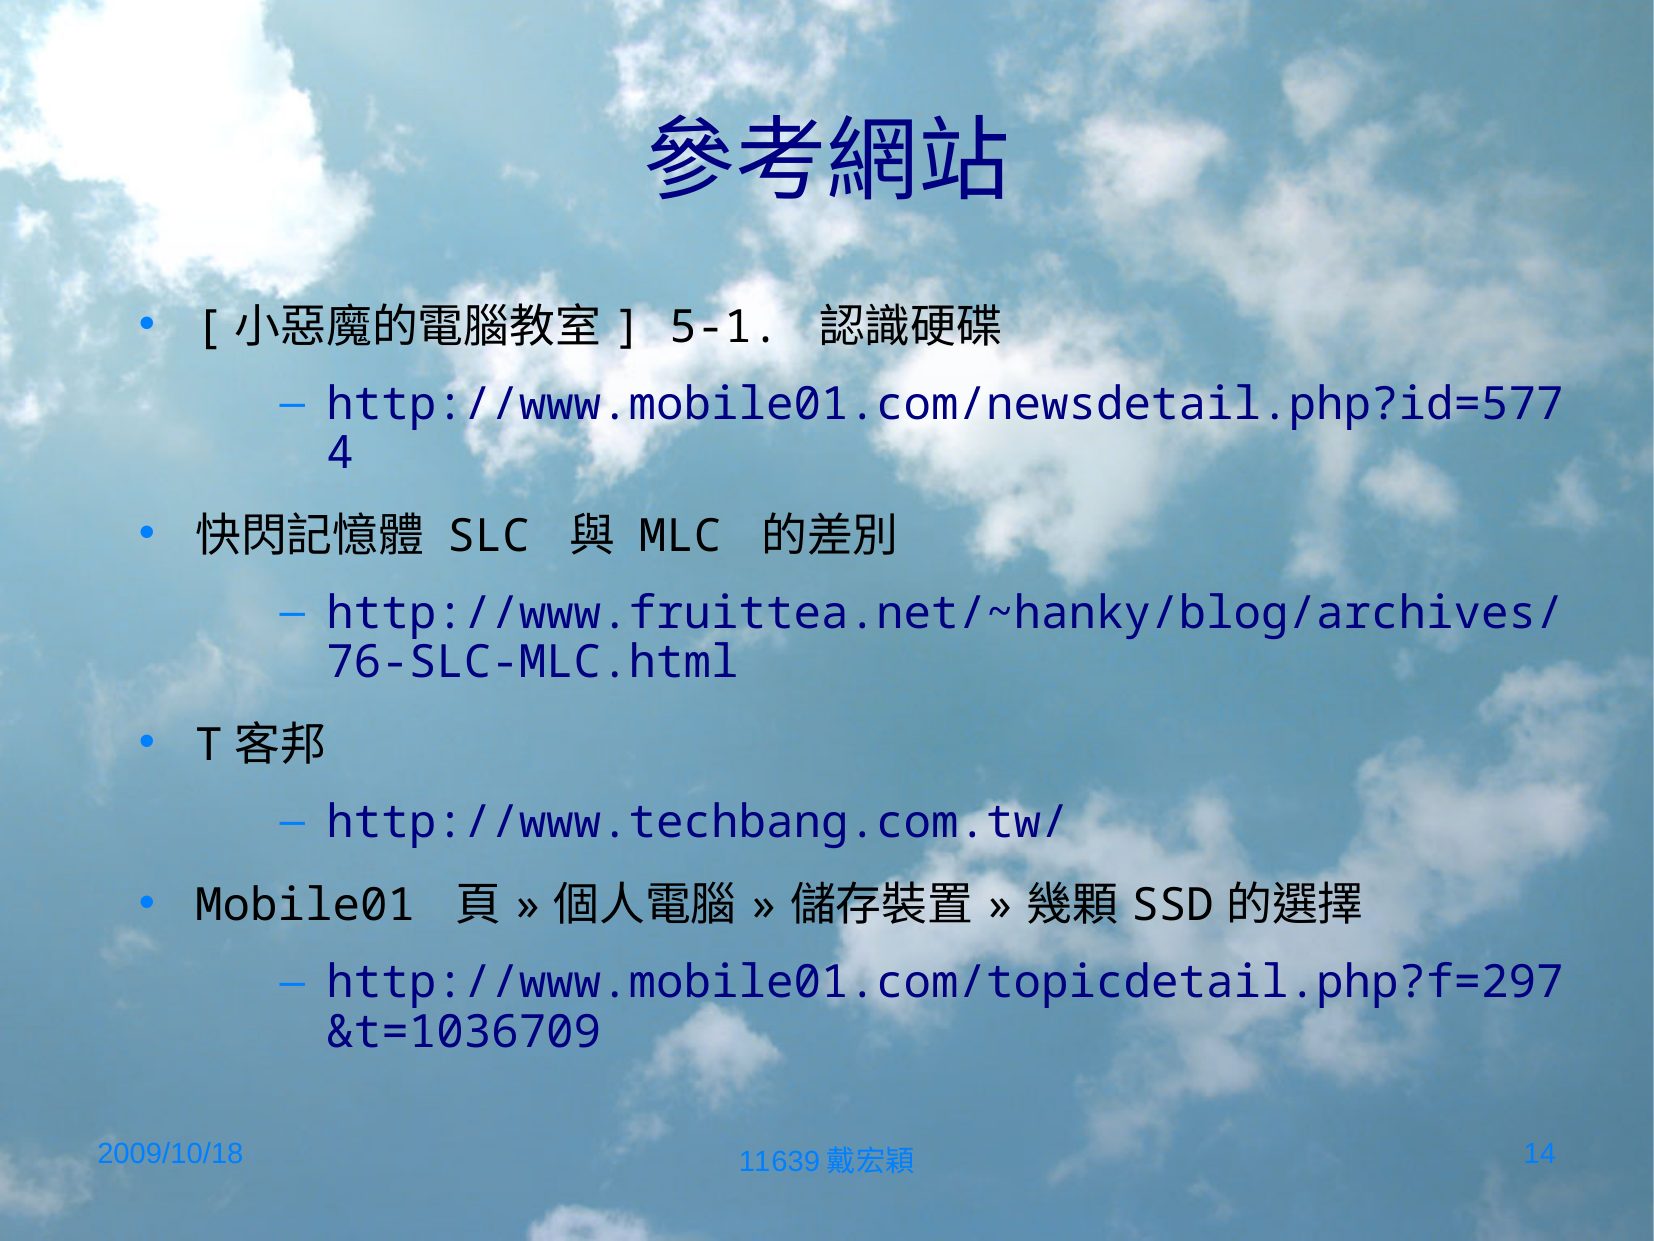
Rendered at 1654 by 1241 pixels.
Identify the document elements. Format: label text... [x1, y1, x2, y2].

picture [0, 0, 1654, 1241]
list [小惡魔的電腦教室] 5-1. 認識硬碟 http://www.mobile01.com/newsdetail.php?id=5774 快閃記憶體 SLC 與 MLC 的差別 http://www.fruittea.net/~hanky/blog/archives/76-SLC-MLC.html T客邦 http://www.techbang.com.tw/ Mobile01 頁»個人電腦»儲存裝置»幾顆SSD的選擇 http://www.mobile01.com/topicdetail.php?f=297&t=1036709 [82, 289, 1571, 953]
title 參考網站 [82, 56, 1571, 249]
